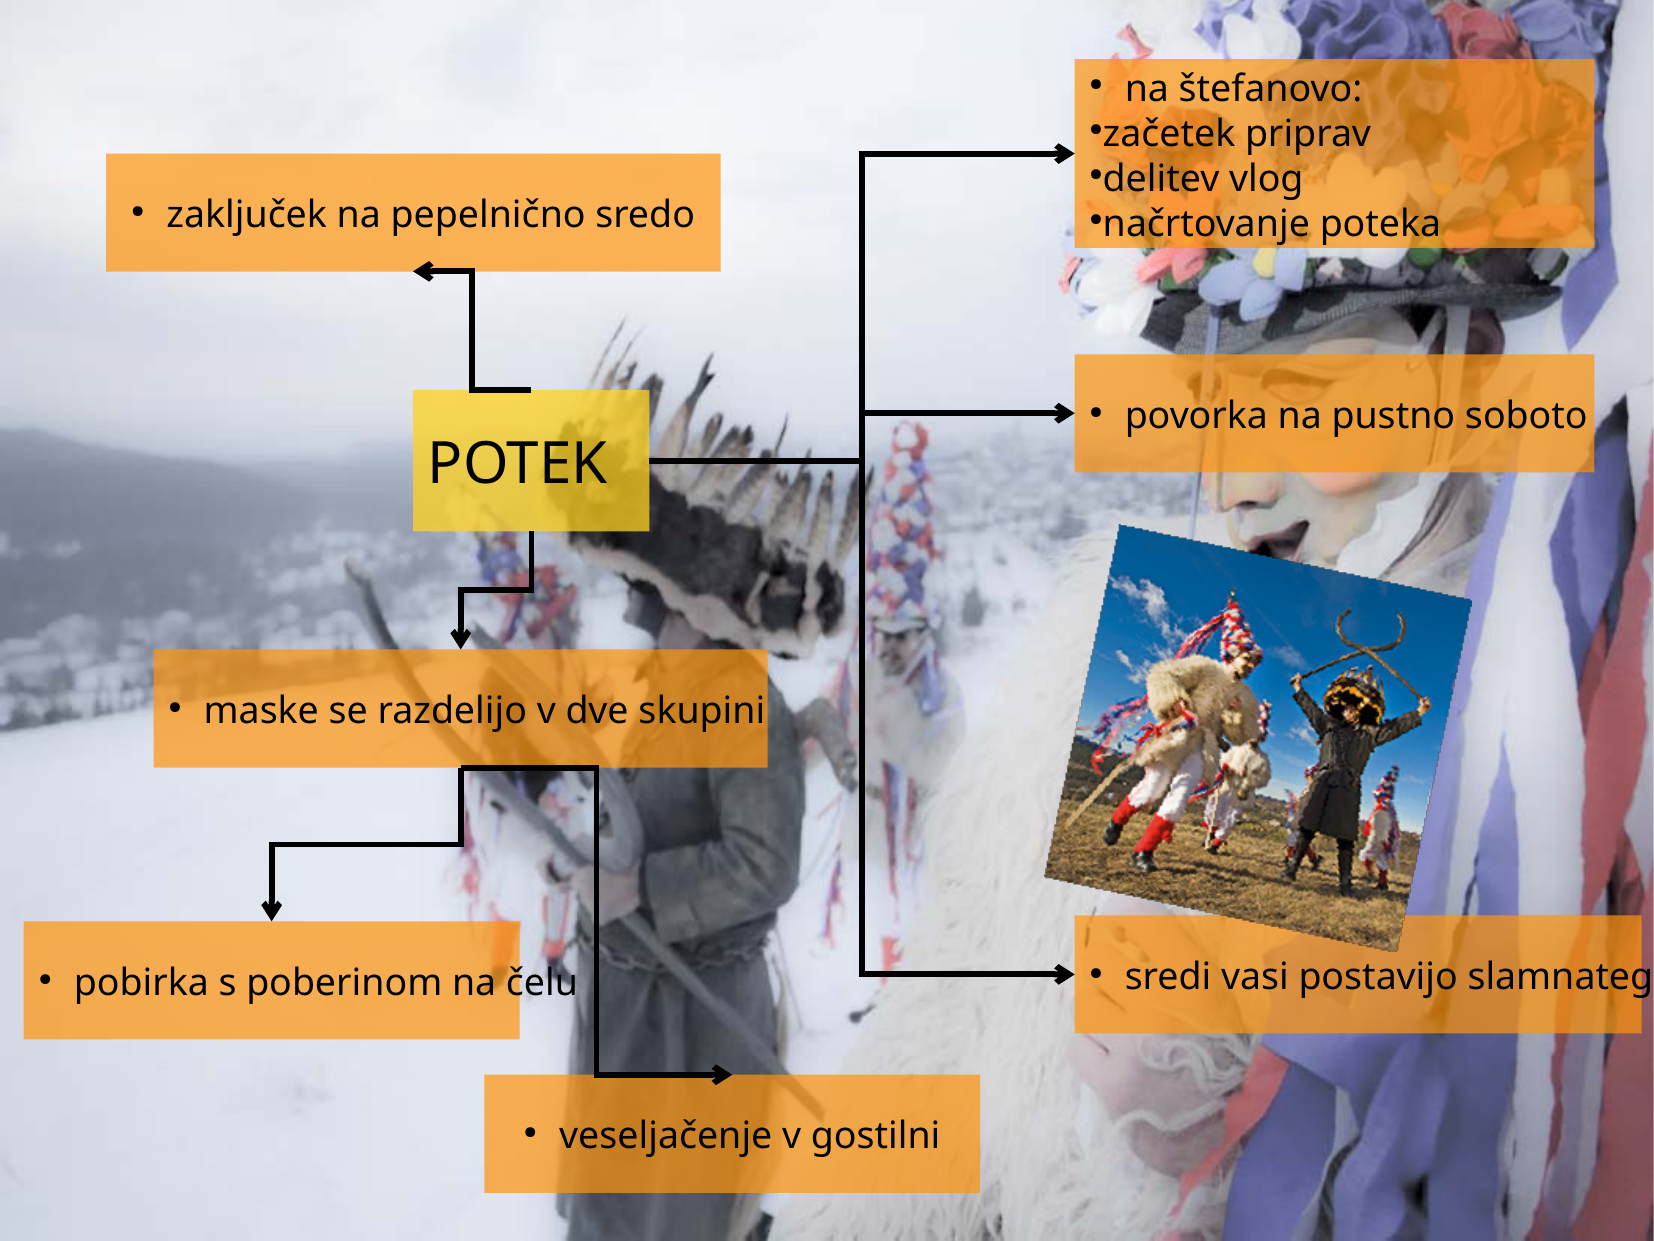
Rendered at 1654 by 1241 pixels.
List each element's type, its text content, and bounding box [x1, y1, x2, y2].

text_box maske se razdelijo v dve skupini [153, 649, 768, 768]
text_box zaključek na pepelnično sredo [106, 153, 721, 272]
picture [0, 0, 1654, 1241]
text_box sredi vasi postavijo slamnatega pusta [1074, 915, 1642, 1034]
text_box veseljačenje v gostilni [484, 1074, 981, 1193]
text_box povorka na pustno soboto [1074, 354, 1595, 473]
text_box POTEK [413, 389, 650, 532]
text_box na štefanovo: začetek priprav delitev vlog načrtovanje poteka [1074, 59, 1595, 248]
text_box pobirka s poberinom na čelu [23, 921, 520, 1040]
